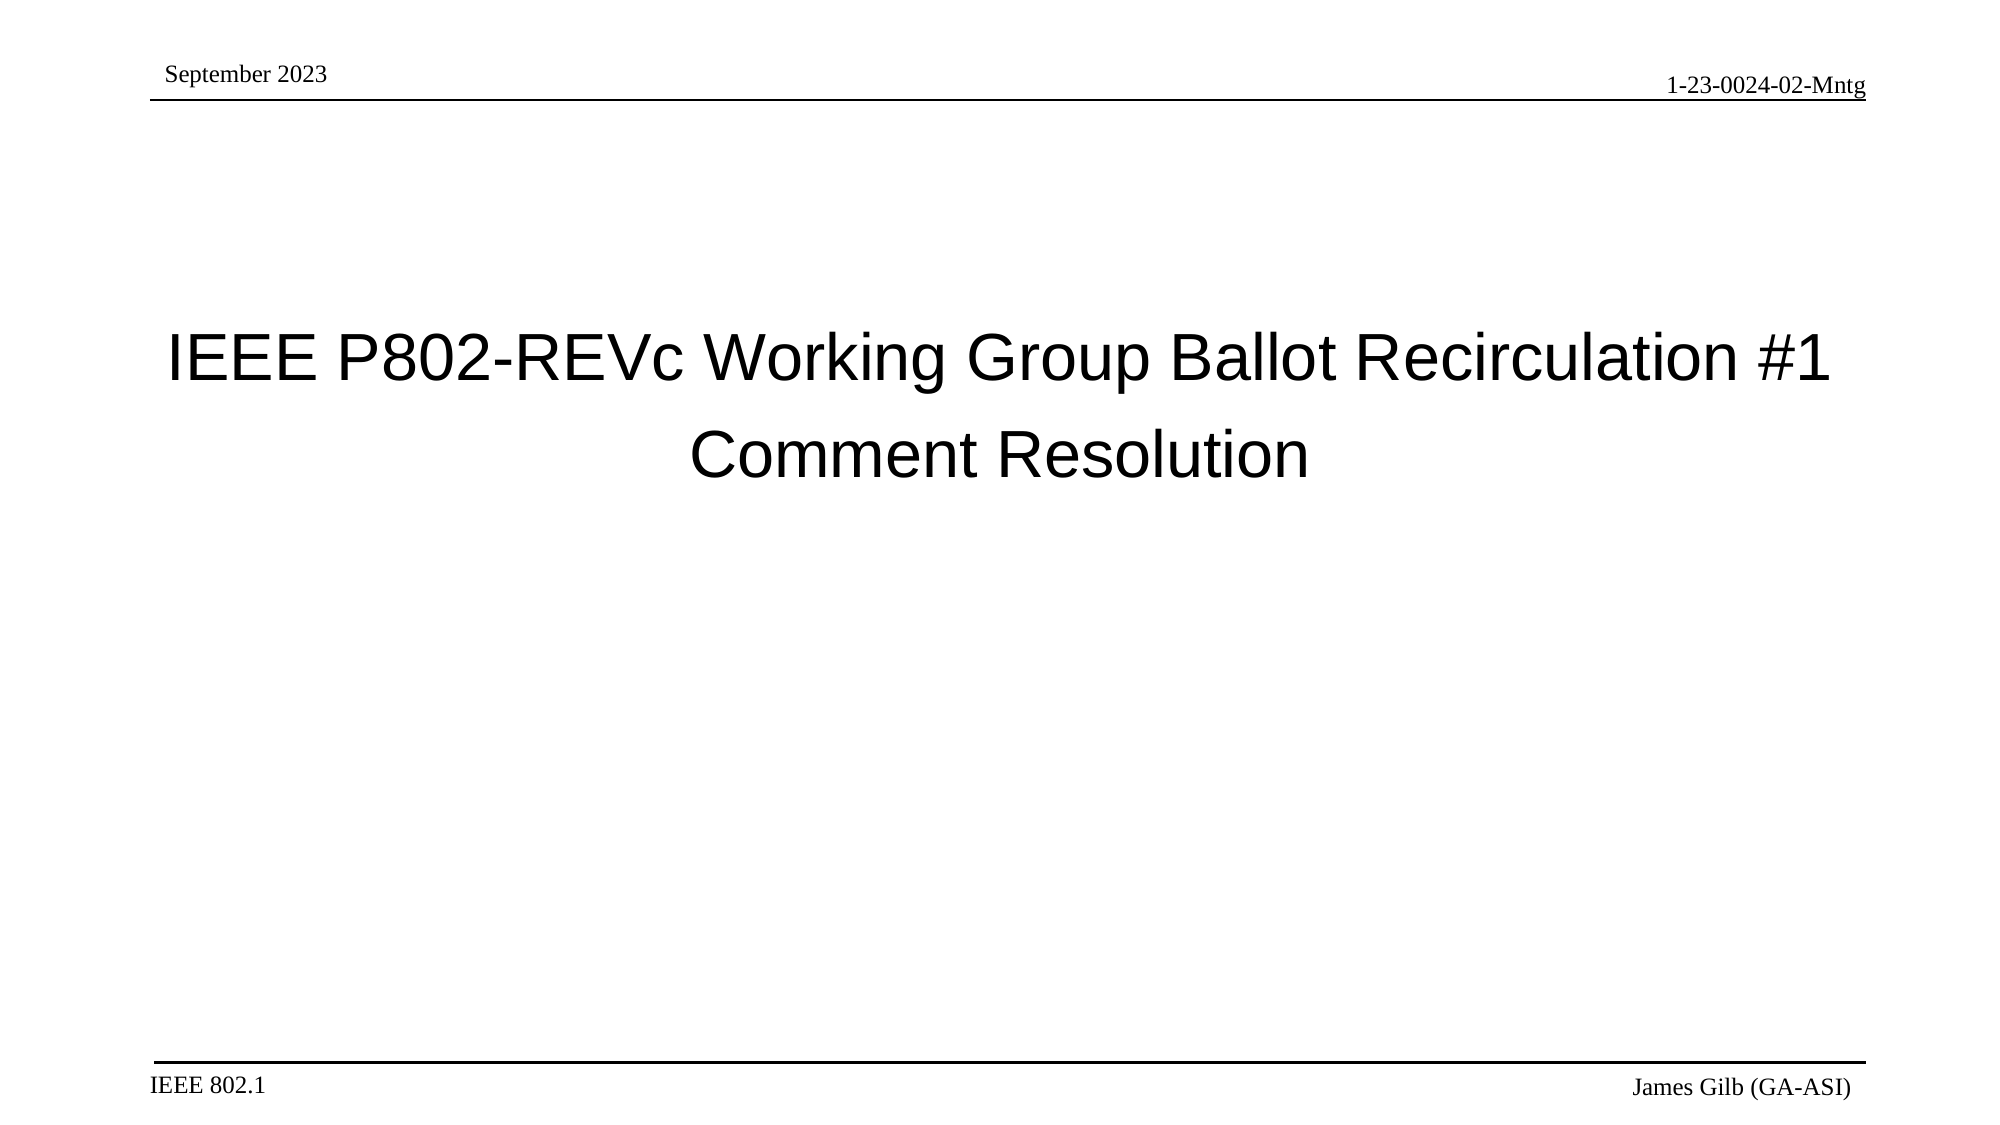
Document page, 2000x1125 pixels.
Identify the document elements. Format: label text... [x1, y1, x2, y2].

subtitle IEEE P802-REVc Working Group Ballot Recirculation #1 Comment Resolution [125, 112, 1876, 693]
